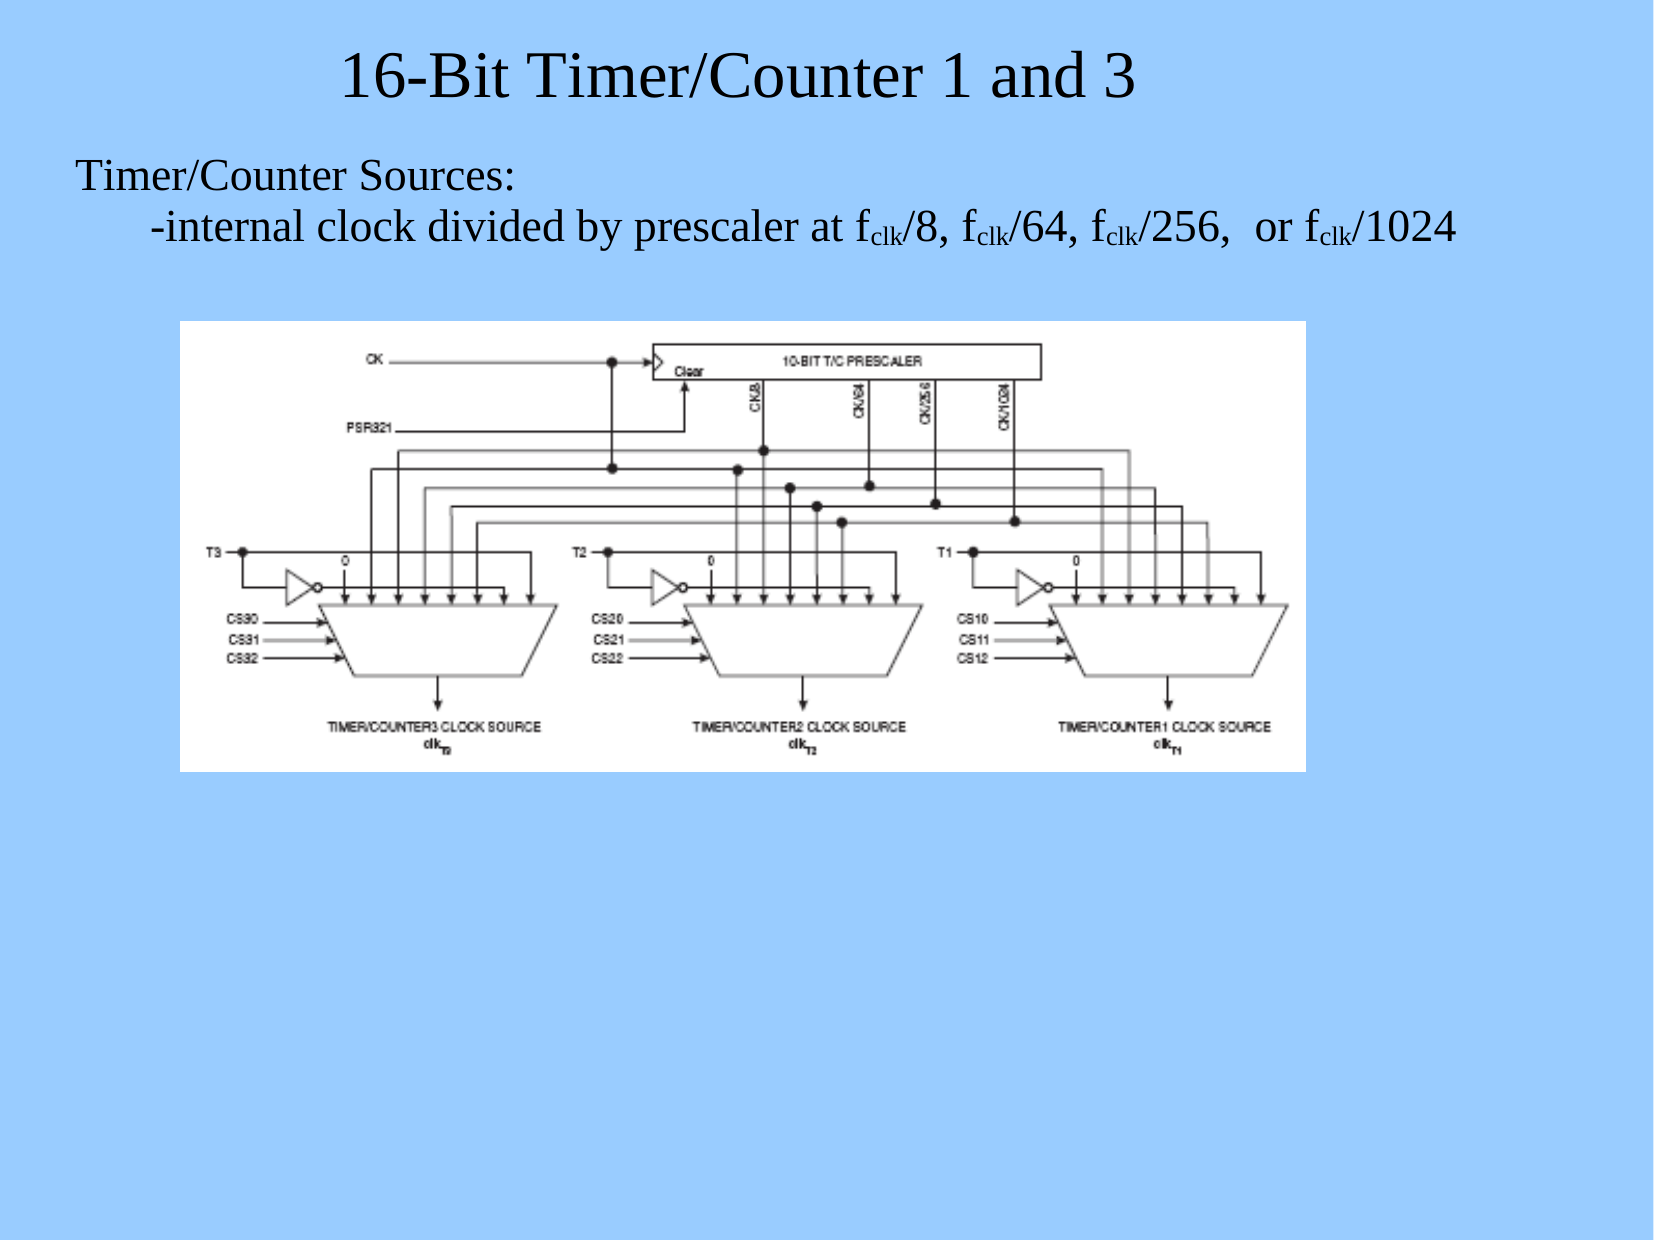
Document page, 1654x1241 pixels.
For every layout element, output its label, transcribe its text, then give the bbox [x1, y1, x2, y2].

text_box 16-Bit Timer/Counter 1 and 3 [339, 38, 1201, 113]
picture [180, 321, 1306, 772]
text_box Timer/Counter Sources: -internal clock divided by prescaler at fclk/8, fclk/64, fclk/256, or fclk/1024 [75, 150, 1576, 1165]
